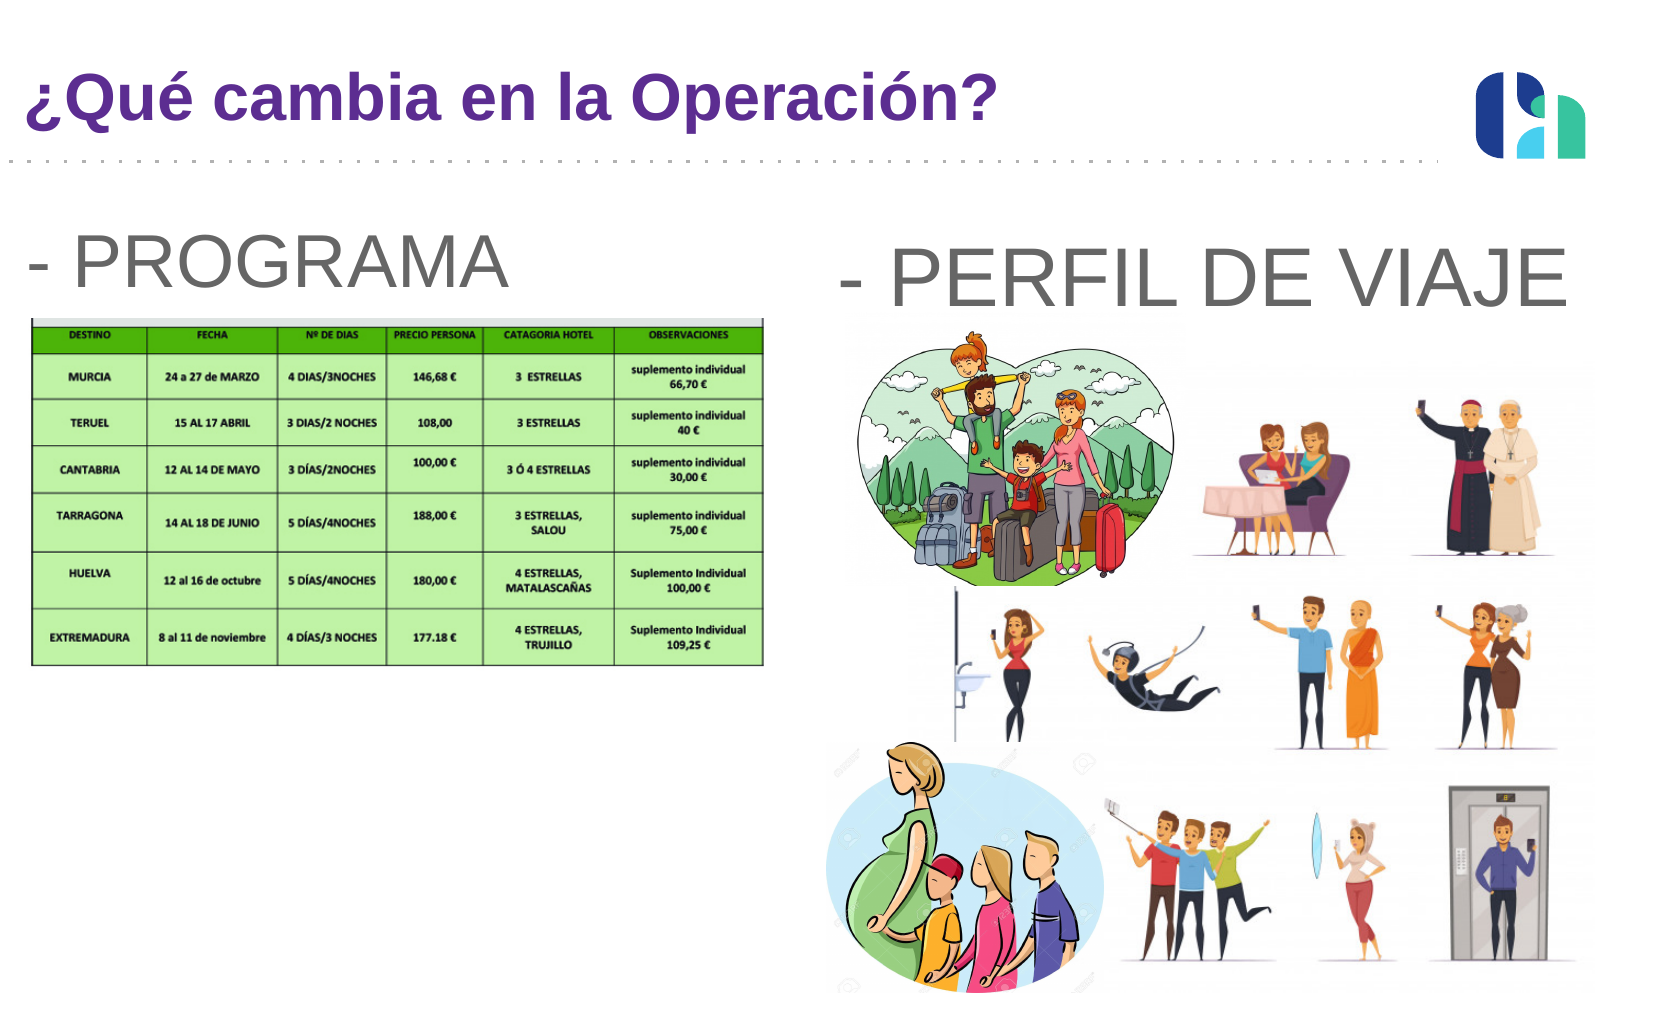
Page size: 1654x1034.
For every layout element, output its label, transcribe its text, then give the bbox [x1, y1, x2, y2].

picture [1475, 72, 1586, 159]
picture [28, 318, 768, 679]
text_box - PROGRAMA [11, 212, 745, 484]
text_box ¿Qué cambia en la Operación? [23, 59, 1328, 135]
picture [826, 426, 1595, 993]
text_box - PERFIL DE VIAJE [822, 224, 1630, 426]
